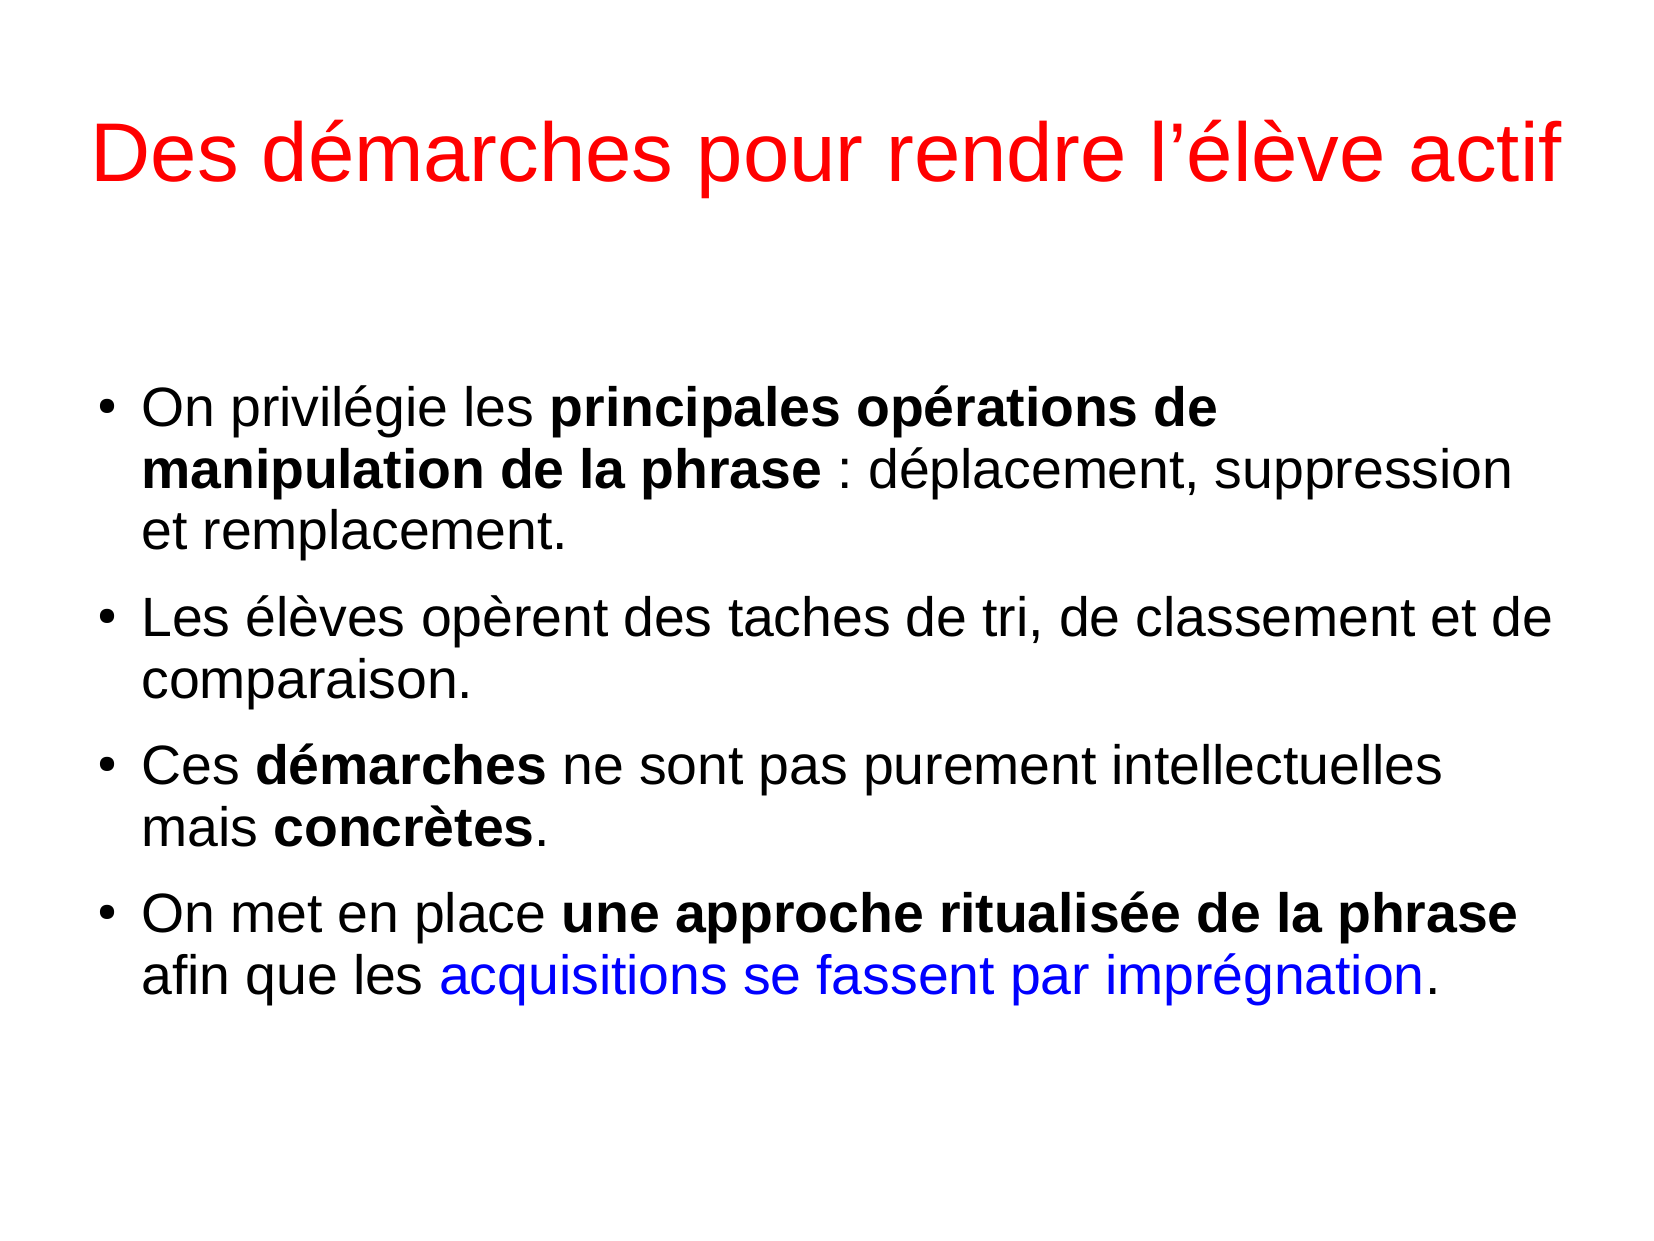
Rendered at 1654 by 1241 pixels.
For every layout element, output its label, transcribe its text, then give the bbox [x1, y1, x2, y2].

list On privilégie les principales opérations de manipulation de la phrase : déplacement, suppression et remplacement. Les élèves opèrent des taches de tri, de classement et de comparaison. Ces démarches ne sont pas purement intellectuelles mais concrètes. On met en place une approche ritualisée de la phrase afin que les acquisitions se fassent par imprégnation. [82, 290, 1571, 1010]
title Des démarches pour rendre l’élève actif [82, 49, 1571, 257]
